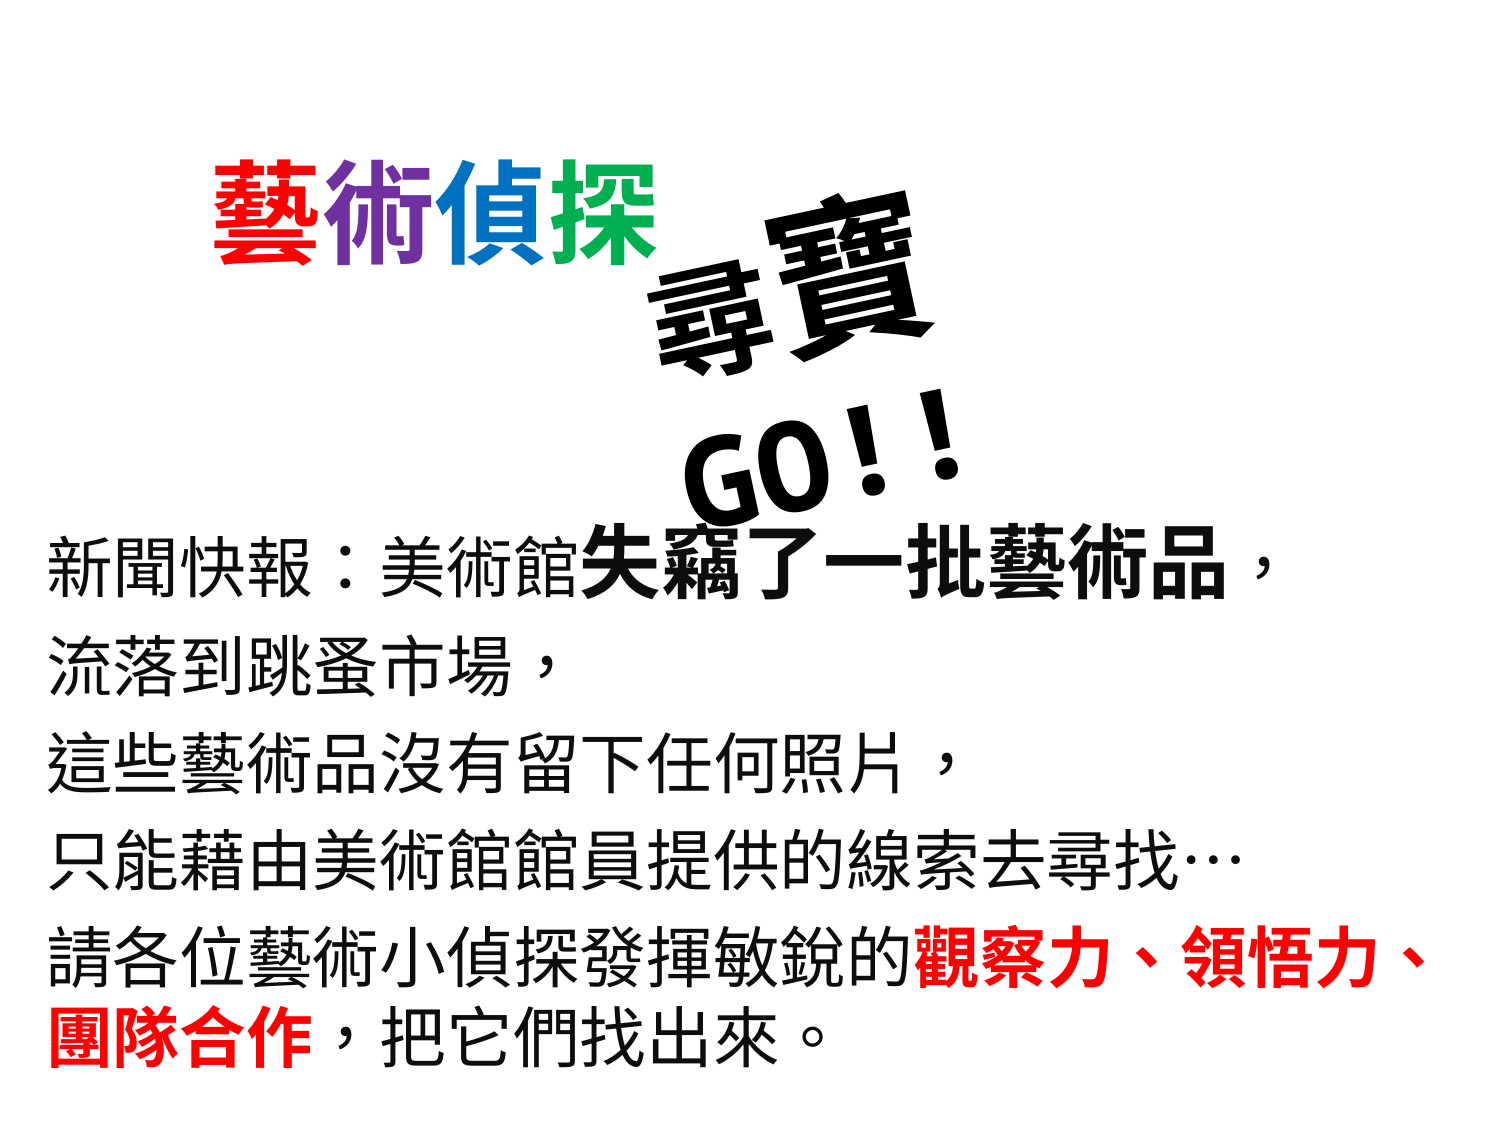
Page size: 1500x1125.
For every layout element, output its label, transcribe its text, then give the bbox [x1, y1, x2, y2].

text_box 尋寶GO!! [608, 77, 1310, 569]
title 藝術偵探 [194, 90, 723, 332]
subtitle 新聞快報：美術館失竊了一批藝術品， 流落到跳蚤市場， 這些藝術品沒有留下任何照片， 只能藉由美術館館員提供的線索去尋找… 請各位藝術小偵探發揮敏銳的觀察力、領悟力、團隊合作，把它們找出來。 [31, 503, 1500, 1125]
